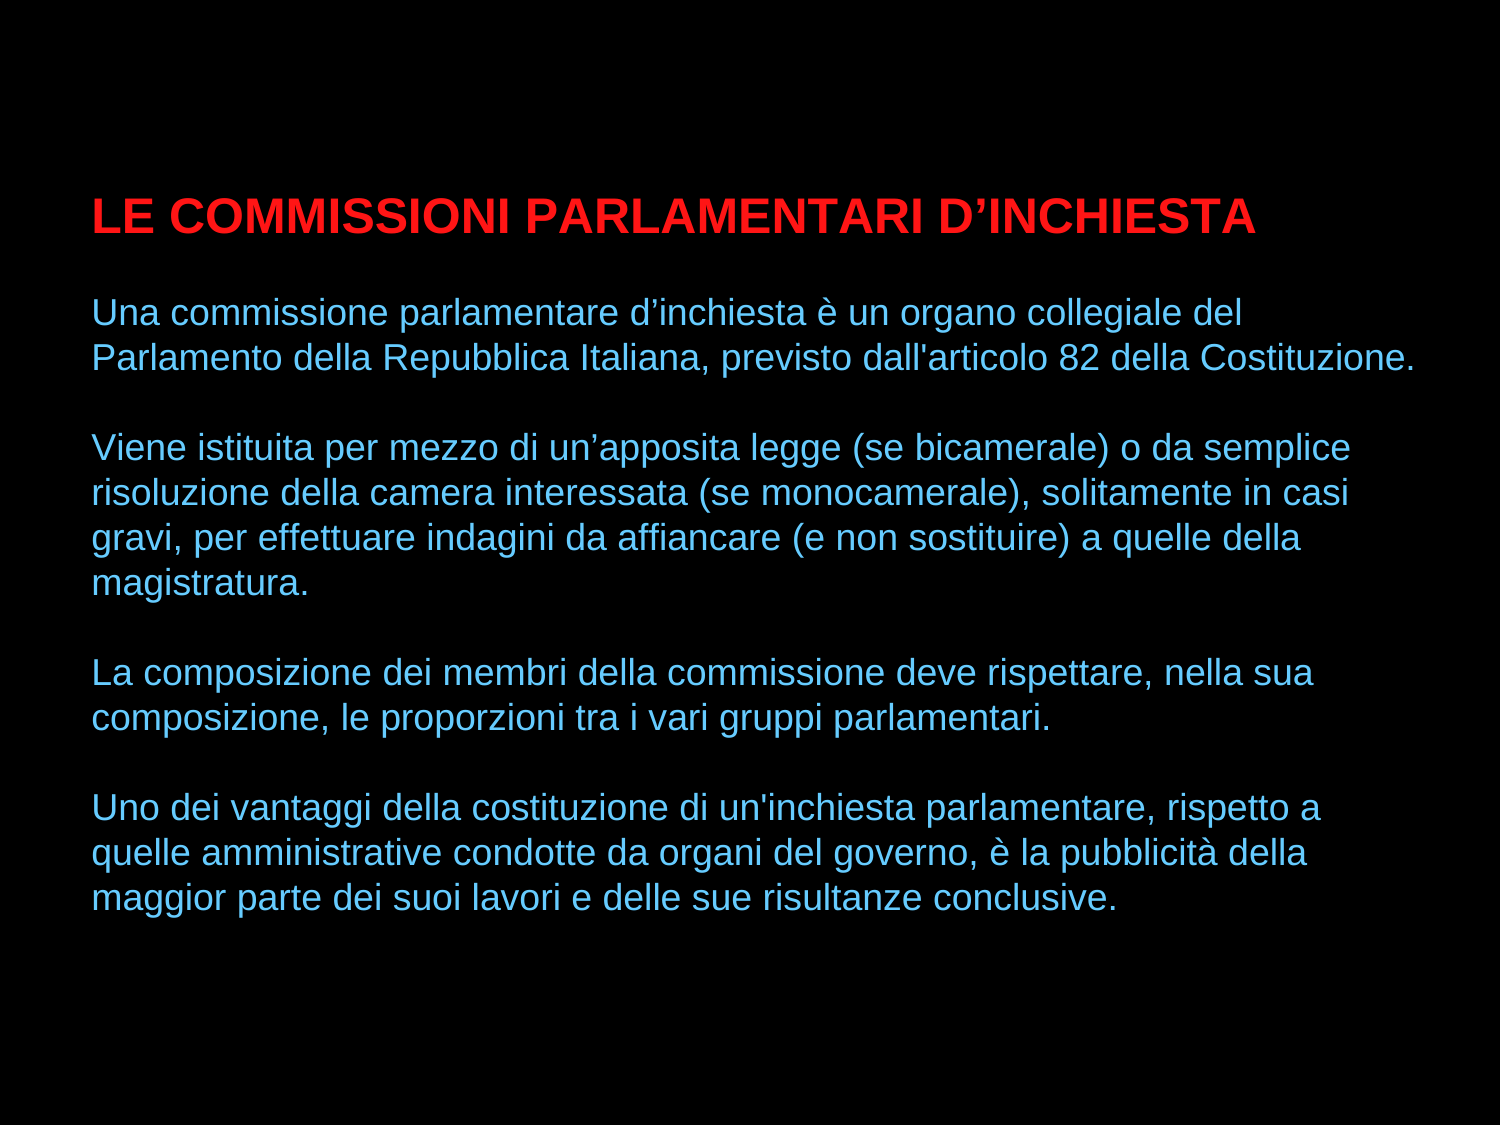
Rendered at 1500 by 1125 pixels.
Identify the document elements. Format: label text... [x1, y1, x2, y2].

text_box LE COMMISSIONI PARLAMENTARI D’INCHIESTA Una commissione parlamentare d’inchiesta è un organo collegiale del Parlamento della Repubblica Italiana, previsto dall'articolo 82 della Costituzione. Viene istituita per mezzo di un’apposita legge (se bicamerale) o da semplice risoluzione della camera interessata (se monocamerale), solitamente in casi gravi, per effettuare indagini da affiancare (e non sostituire) a quelle della magistratura. La composizione dei membri della commissione deve rispettare, nella sua composizione, le proporzioni tra i vari gruppi parlamentari. Uno dei vantaggi della costituzione di un'inchiesta parlamentare, rispetto a quelle amministrative condotte da organi del governo, è la pubblicità della maggior parte dei suoi lavori e delle sue risultanze conclusive. [76, 175, 1441, 926]
